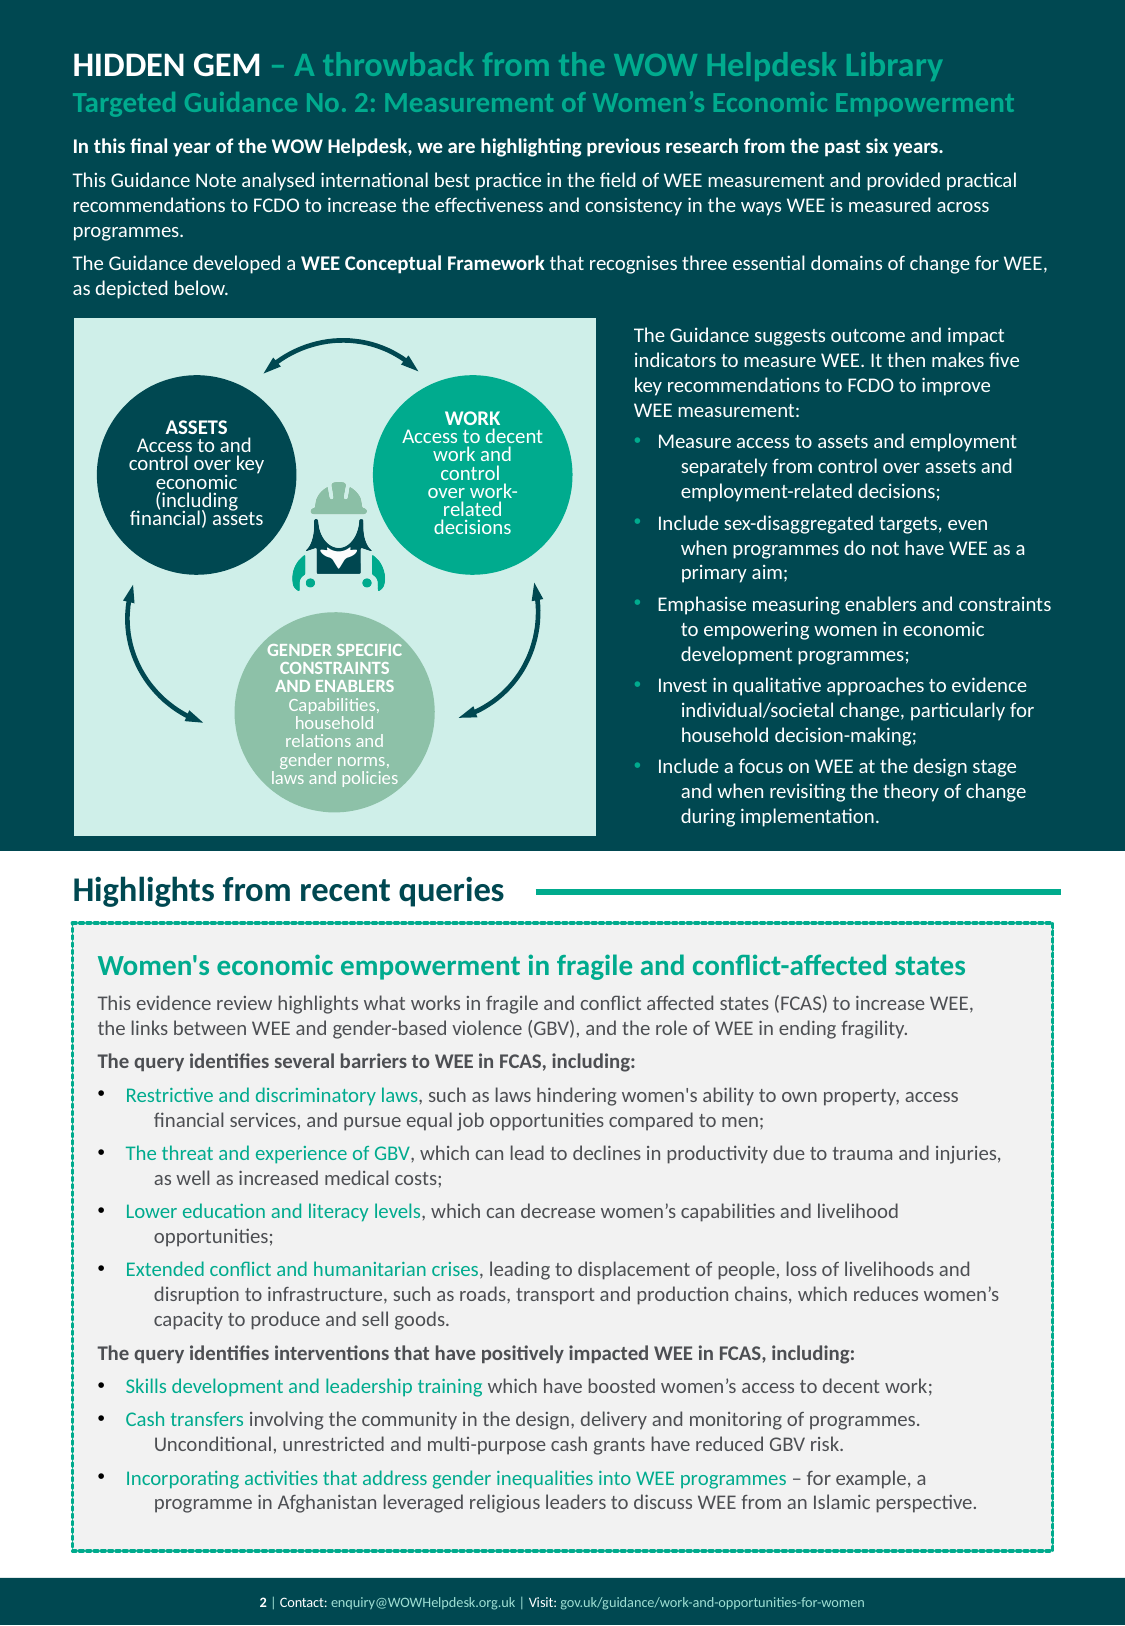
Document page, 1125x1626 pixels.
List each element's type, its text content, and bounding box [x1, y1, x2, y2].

text_box WORK Access to decent work and control over work-related decisions [372, 375, 573, 575]
text_box Highlights from recent queries [72, 866, 528, 923]
picture [270, 468, 407, 605]
text_box Women's economic empowerment in fragile and conflict-affected states This evidence review highlights what works in fragile and conflict affected states (FCAS) to increase WEE, the links between WEE and gender-based violence (GBV), and the role of WEE in ending fragility. The query identifies several barriers to WEE in FCAS, including: Restrictive and discriminatory laws, such as laws hindering women's ability to own property, access financial services, and pursue equal job opportunities compared to men; The threat and experience of GBV, which can lead to declines in productivity due to trauma and injuries, as well as increased medical costs; Lower education and literacy levels, which can decrease women’s capabilities and livelihood opportunities; Extended conflict and humanitarian crises, leading to displacement of people, loss of livelihoods and disruption to infrastructure, such as roads, transport and production chains, which reduces women’s capacity to produce and sell goods. The query identifies interventions that have positively impacted WEE in FCAS, including: Skills development and leadership training which have boosted women’s access to decent work; Cash transfers involving the community in the design, delivery and monitoring of programmes. Unconditional, unrestricted and multi-purpose cash grants have reduced GBV risk. Incorporating activities that address gender inequalities into WEE programmes – for example, a programme in Afghanistan leveraged religious leaders to discuss WEE from an Islamic perspective. [97, 946, 1021, 1521]
text_box 2 | Contact: enquiry@WOWHelpdesk.org.uk | Visit: gov.uk/guidance/work-and-opportunities-for-women [0, 1577, 1125, 1625]
text_box [74, 925, 1051, 1549]
text_box The Guidance suggests outcome and impact indicators to measure WEE. It then makes five key recommendations to FCDO to improve WEE measurement: Measure access to assets and employment separately from control over assets and employment-related decisions; Include sex-disaggregated targets, even when programmes do not have WEE as a primary aim; Emphasise measuring enablers and constraints to empowering women in economic development programmes; Invest in qualitative approaches to evidence individual/societal change, particularly for household decision-making; Include a focus on WEE at the design stage and when revisiting the theory of change during implementation. [633, 321, 1053, 834]
text_box HIDDEN GEM – A throwback from the WOW Helpdesk Library Targeted Guidance No. 2: Measurement of Women’s Economic Empowerment In this final year of the WOW Helpdesk, we are highlighting previous research from the past six years. This Guidance Note analysed international best practice in the field of WEE measurement and provided practical recommendations to FCDO to increase the effectiveness and consistency in the ways WEE is measured across programmes. The Guidance developed a WEE Conceptual Framework that recognises three essential domains of change for WEE, as depicted below. [72, 42, 1053, 303]
text_box ASSETS Access to and control over key economic (including financial) assets [96, 375, 297, 575]
text_box GENDER SPECIFIC CONSTRAINTS AND ENABLERS Capabilities, household relations and gender norms, laws and policies [234, 612, 435, 813]
text_box [0, 0, 1125, 851]
